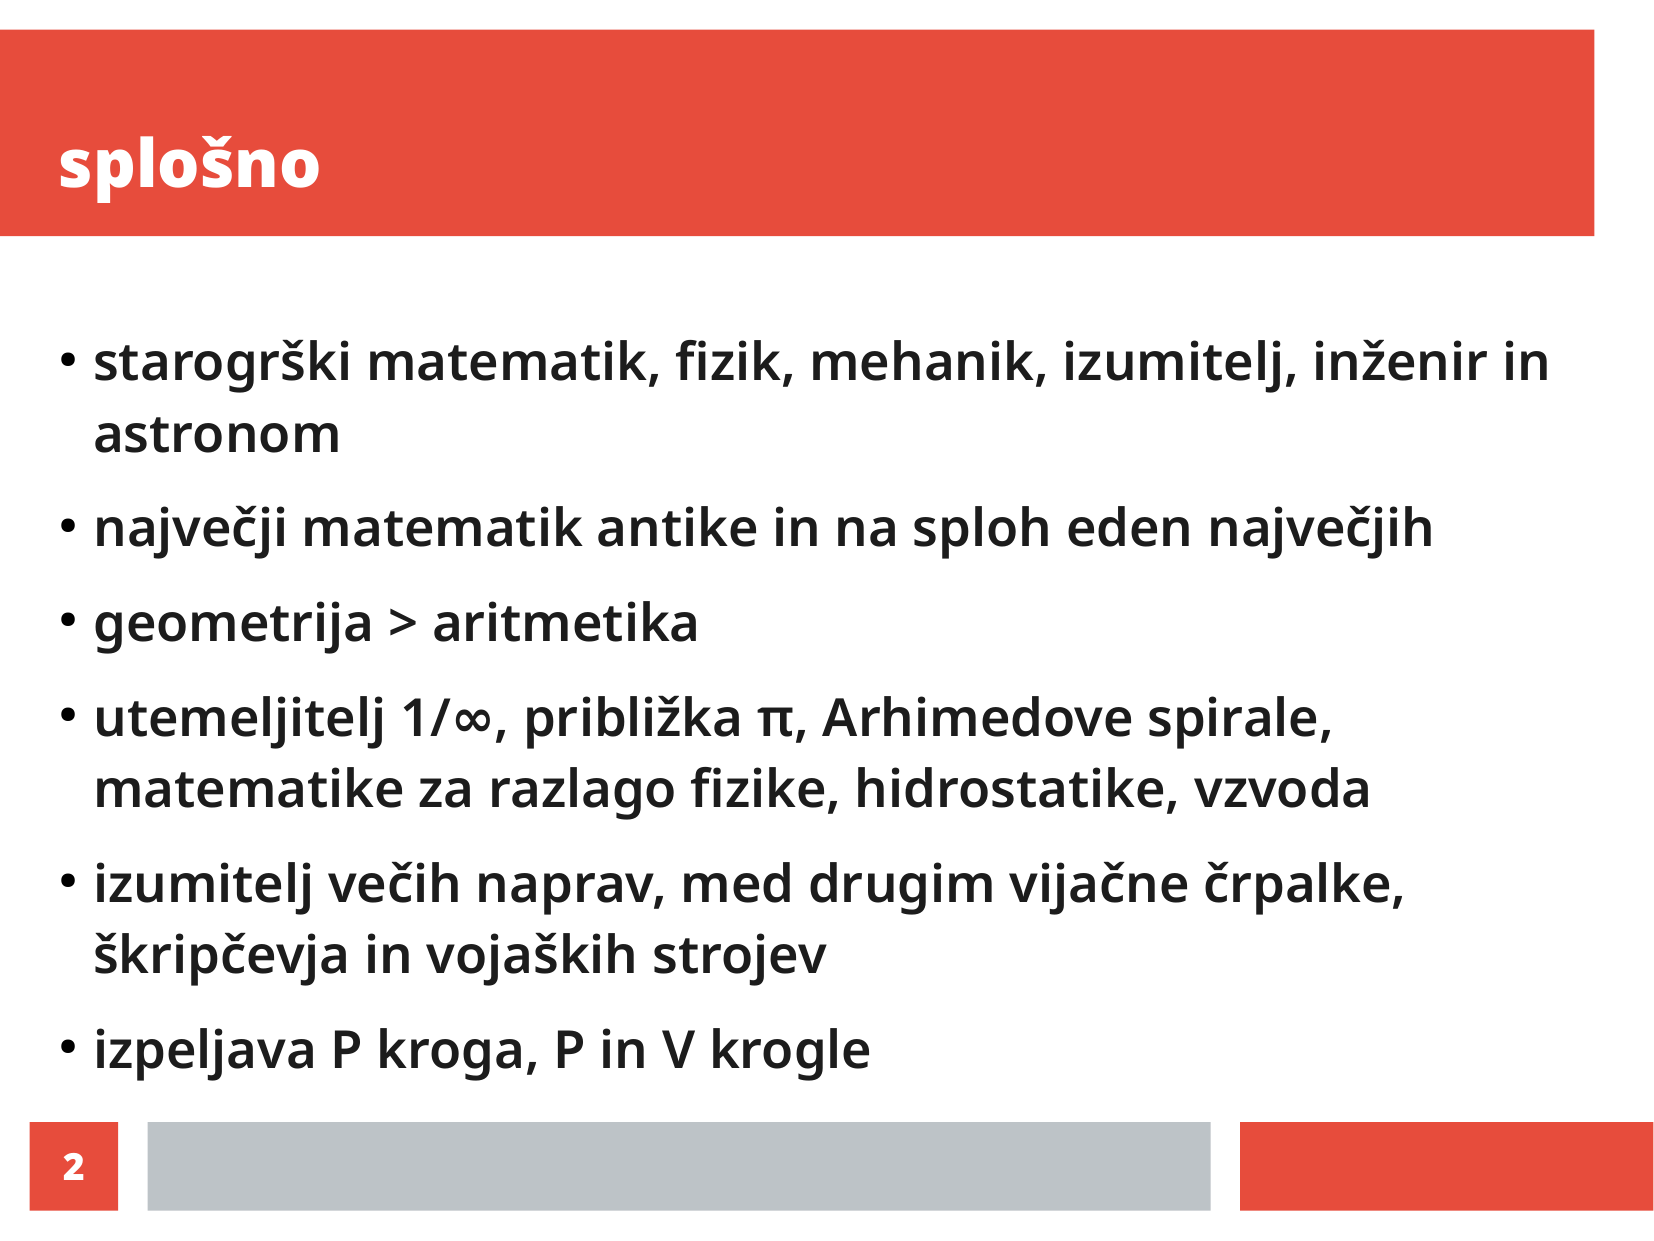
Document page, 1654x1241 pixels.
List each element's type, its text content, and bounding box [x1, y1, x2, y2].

title splošno [59, 59, 1595, 207]
list starogrški matematik, fizik, mehanik, izumitelj, inženir in astronom največji matematik antike in na sploh eden največjih geometrija > aritmetika utemeljitelj 1/∞, približka π, Arhimedove spirale, matematike za razlago fizike, hidrostatike, vzvoda izumitelj večih naprav, med drugim vijačne črpalke, škripčevja in vojaških strojev izpeljava P kroga, P in V krogle [59, 324, 1565, 1093]
